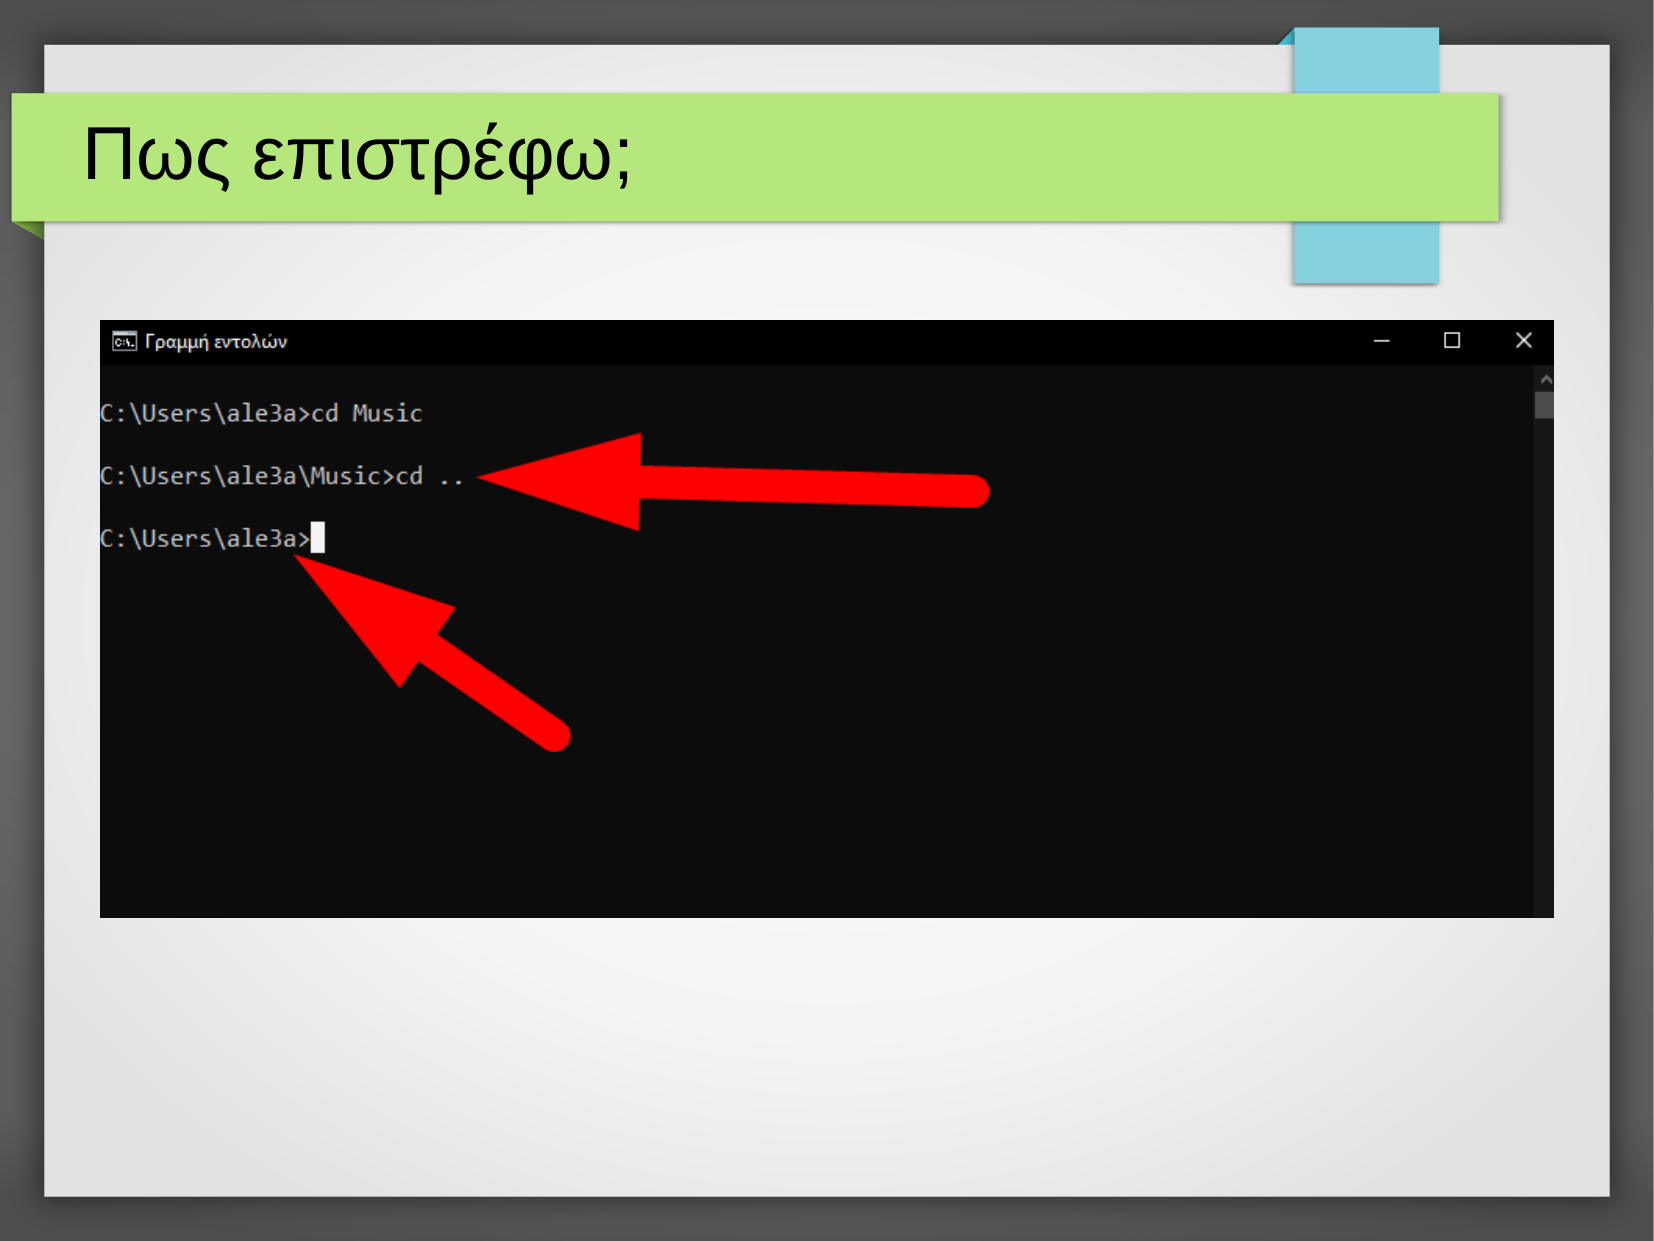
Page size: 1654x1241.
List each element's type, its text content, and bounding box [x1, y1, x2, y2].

title Πως επιστρέφω; [82, 94, 1264, 213]
picture [0, 0, 1654, 1241]
